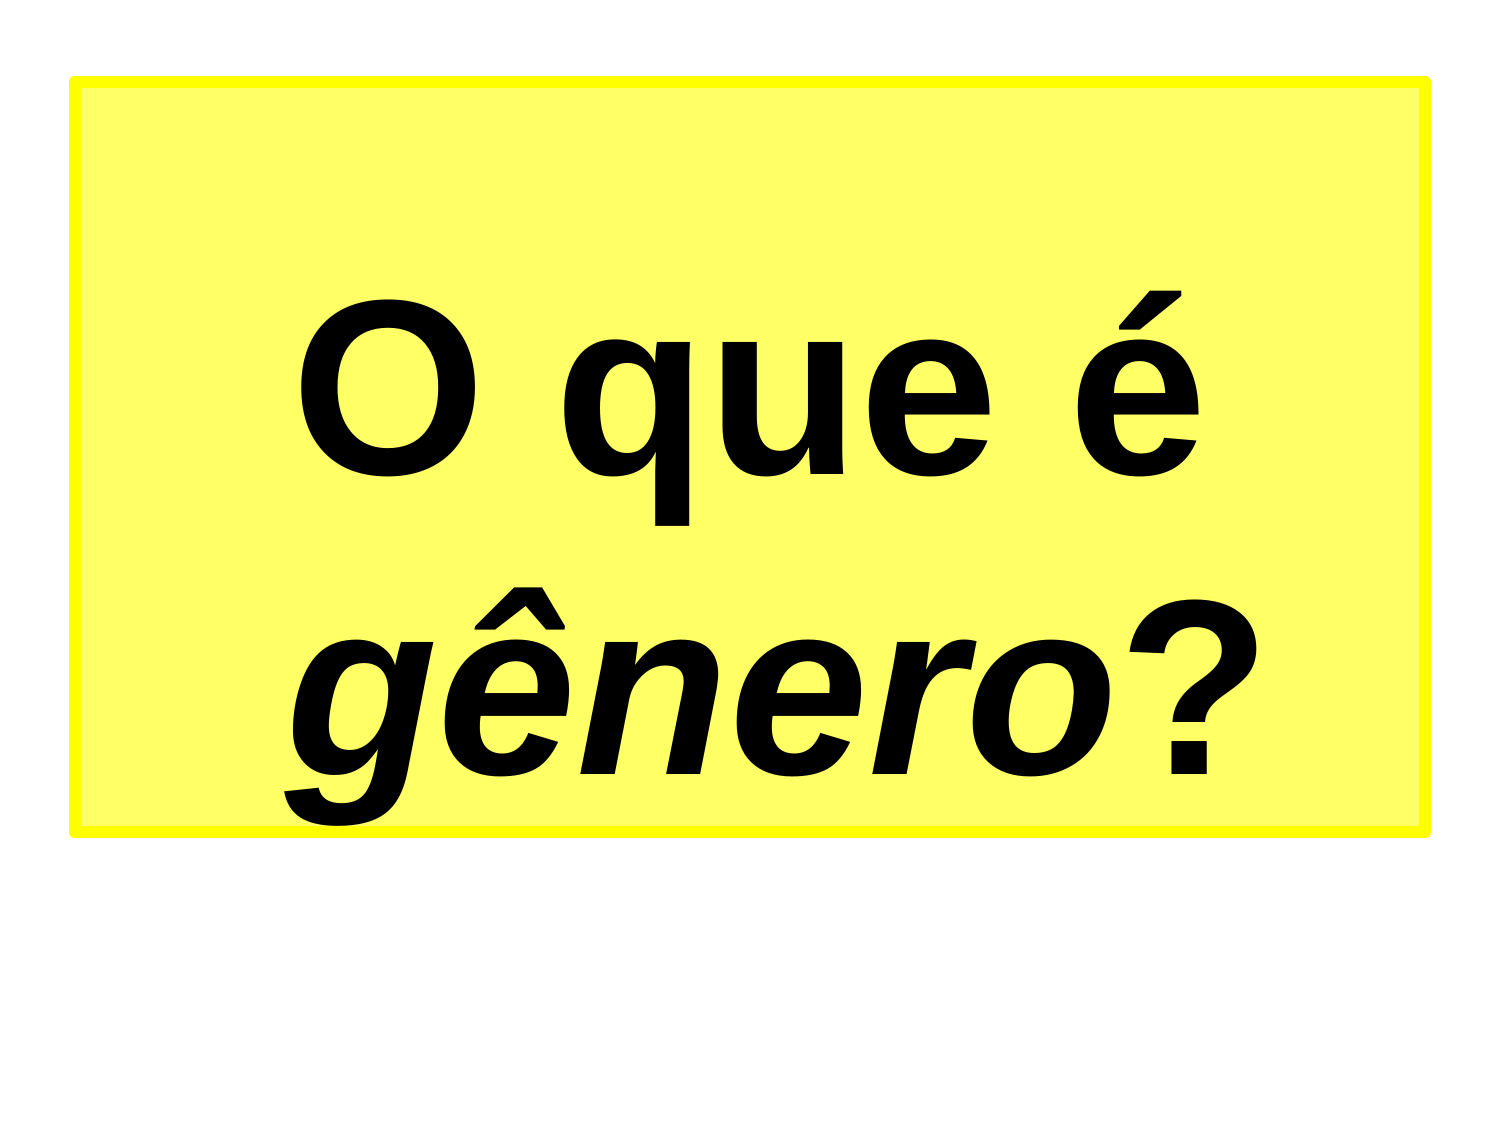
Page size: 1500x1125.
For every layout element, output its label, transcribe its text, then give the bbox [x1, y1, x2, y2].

text_box O que é gênero? [74, 82, 1425, 832]
